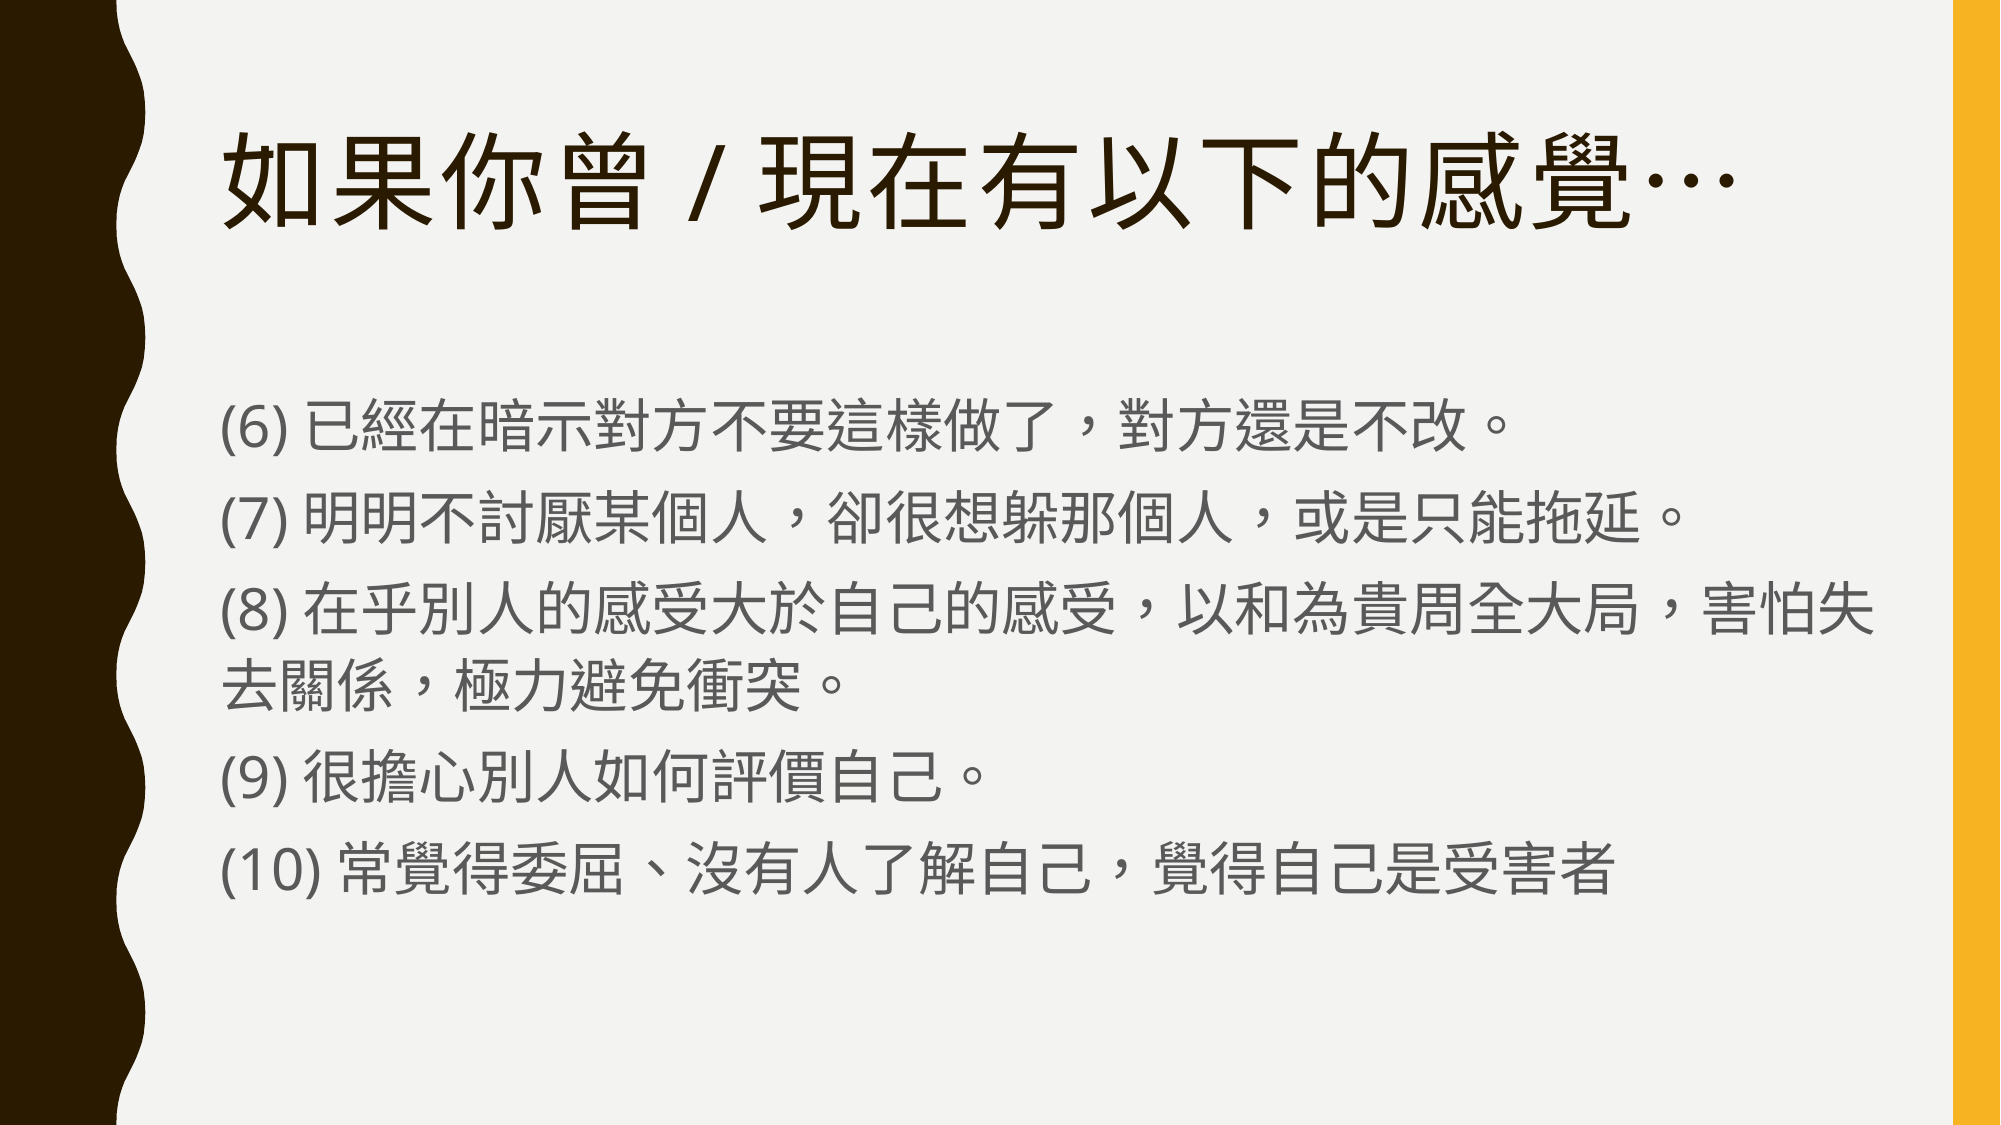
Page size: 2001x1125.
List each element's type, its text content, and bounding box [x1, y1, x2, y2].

list (6)已經在暗示對方不要這樣做了，對方還是不改。 (7)明明不討厭某個人，卻很想躲那個人，或是只能拖延。 (8)在乎別人的感受大於自己的感受，以和為貴周全大局，害怕失去關係，極力避免衝突。 (9)很擔心別人如何評價自己。 (10)常覺得委屈、沒有人了解自己，覺得自己是受害者 [205, 375, 1895, 965]
title 如果你曾/現在有以下的感覺… [205, 122, 1876, 308]
